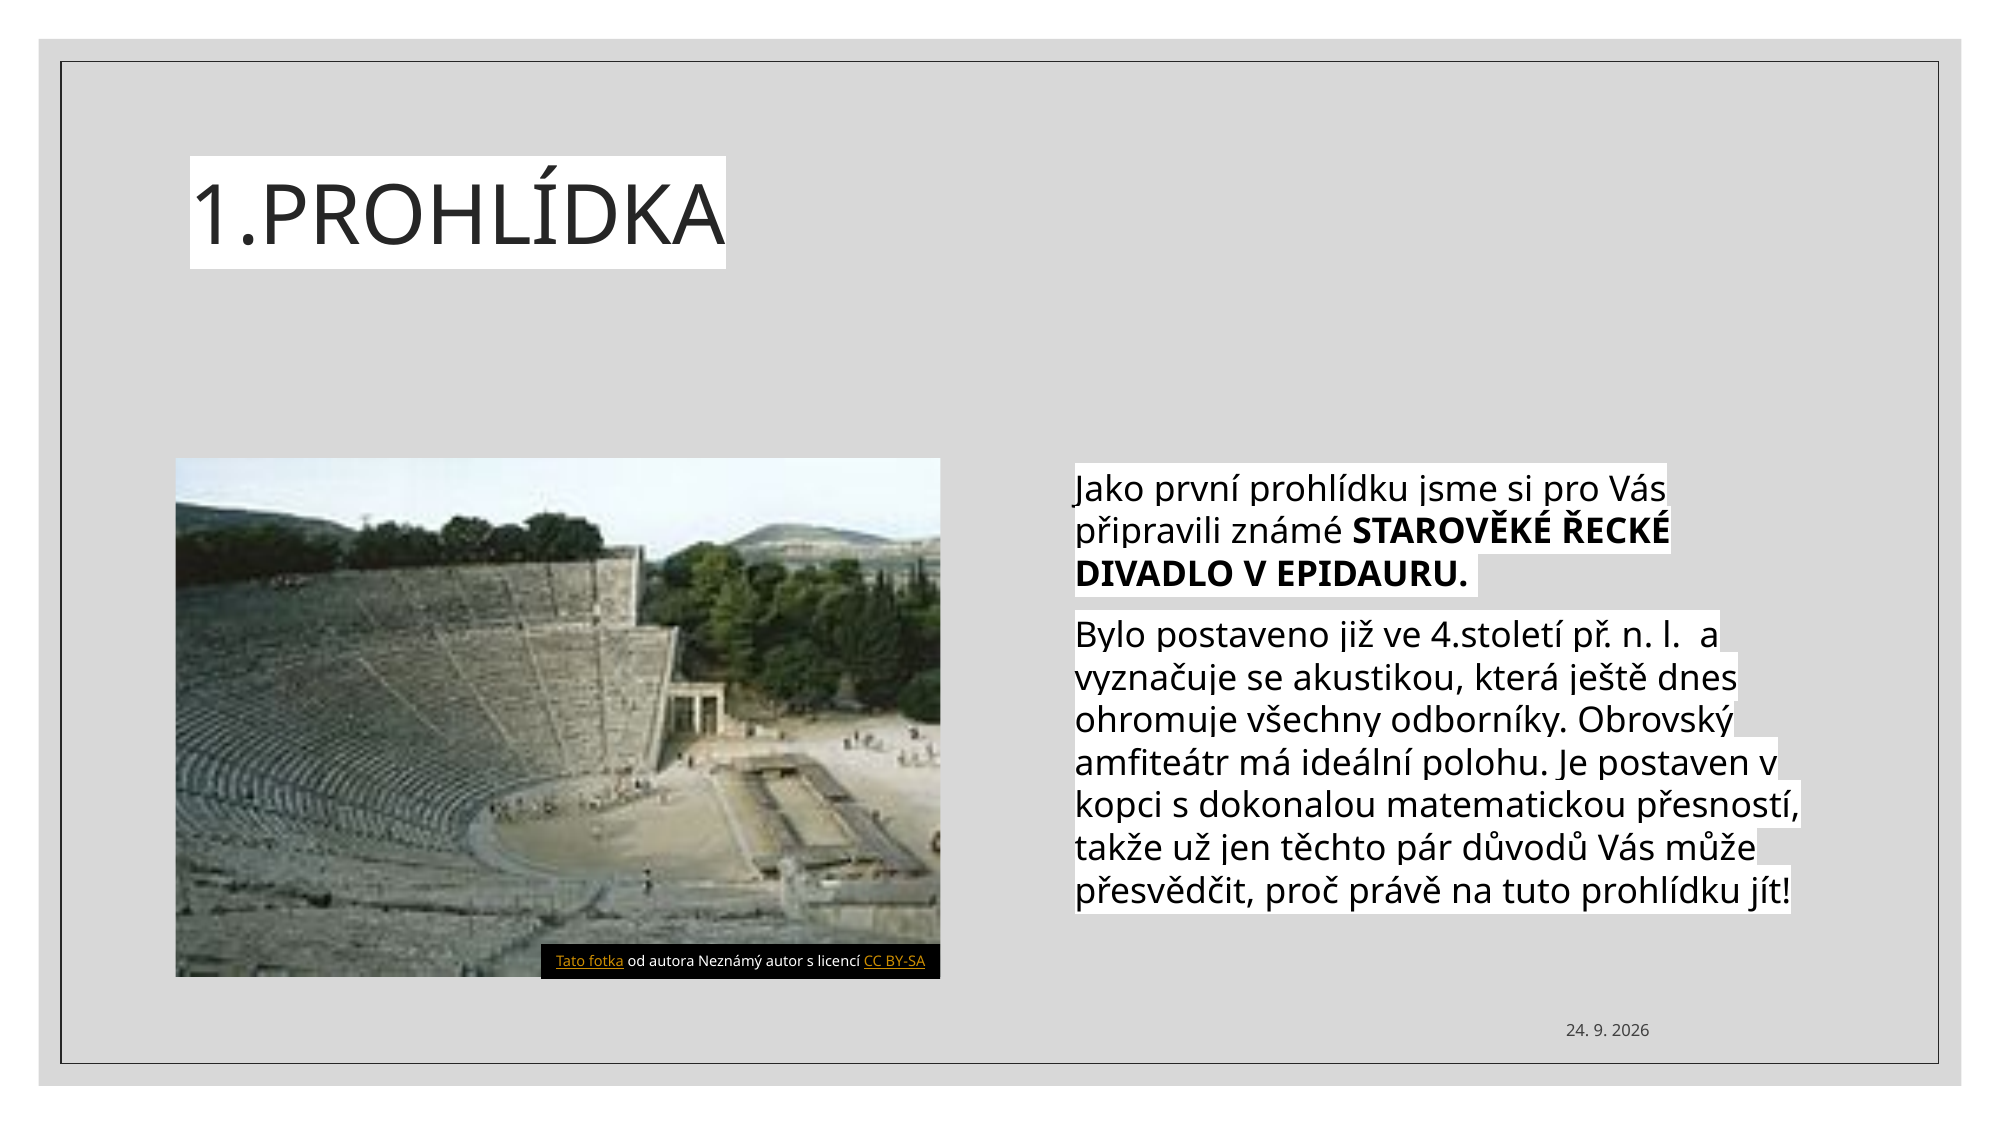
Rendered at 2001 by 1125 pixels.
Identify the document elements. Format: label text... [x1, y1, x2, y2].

title 1.PROHLÍDKA [174, 105, 1825, 331]
picture [175, 458, 941, 978]
slide_number 7. 5. 2020 [1190, 990, 1665, 1050]
list Jako první prohlídku jsme si pro Vás připravili známé STAROVĚKÉ ŘECKÉ DIVADLO V EPIDAURU. Bylo postaveno již ve 4.století př. n. l. a vyznačuje se akustikou, která ještě dnes ohromuje všechny odborníky. Obrovský amfiteátr má ideální polohu. Je postaven v kopci s dokonalou matematickou přesností, takže už jen těchto pár důvodů Vás může přesvědčit, proč právě na tuto prohlídku jít! [1059, 458, 1825, 978]
text_box Tato fotka od autora Neznámý autor s licencí CC BY-SA [541, 944, 941, 979]
